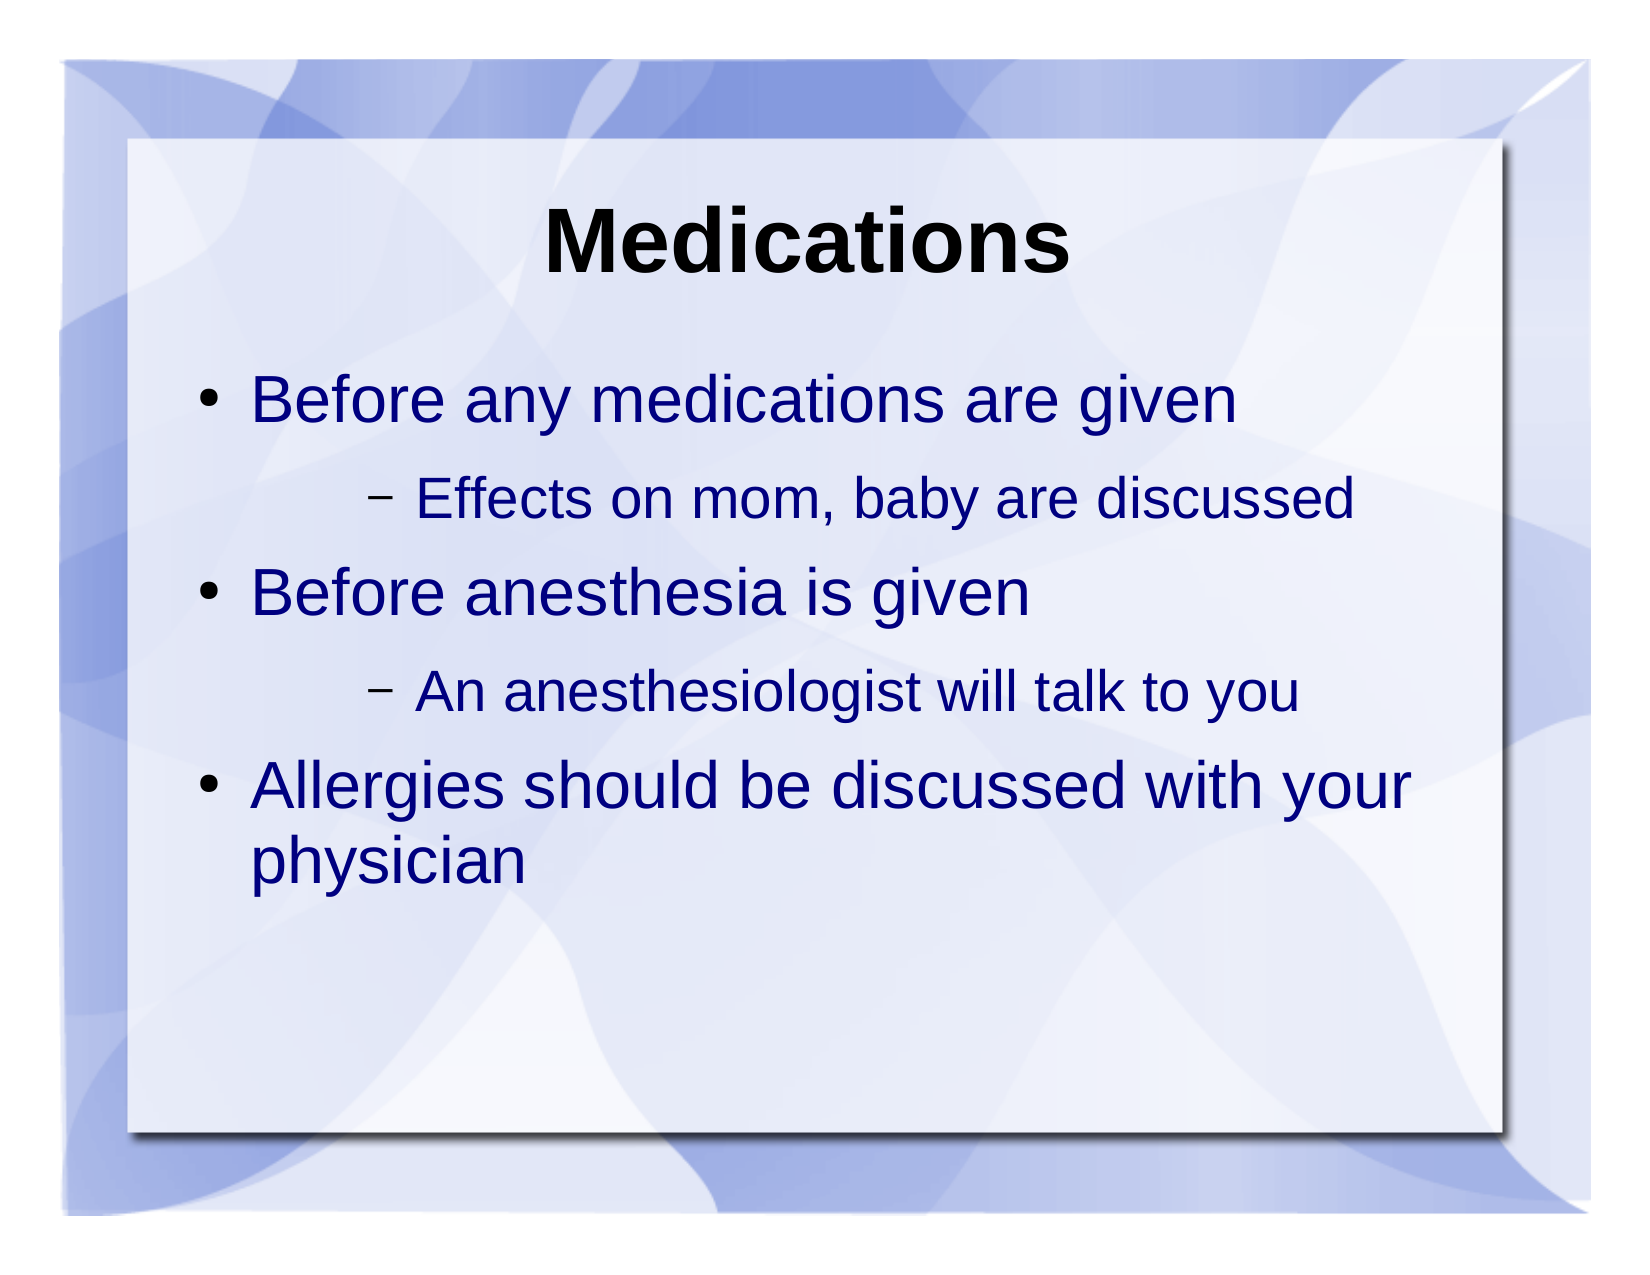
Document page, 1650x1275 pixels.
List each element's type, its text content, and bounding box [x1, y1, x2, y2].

picture [59, 59, 1591, 1216]
list Before any medications are given Effects on mom, baby are discussed Before anesthesia is given An anesthesiologist will talk to you Allergies should be discussed with your physician [179, 362, 1438, 954]
title Medications [135, 151, 1482, 330]
